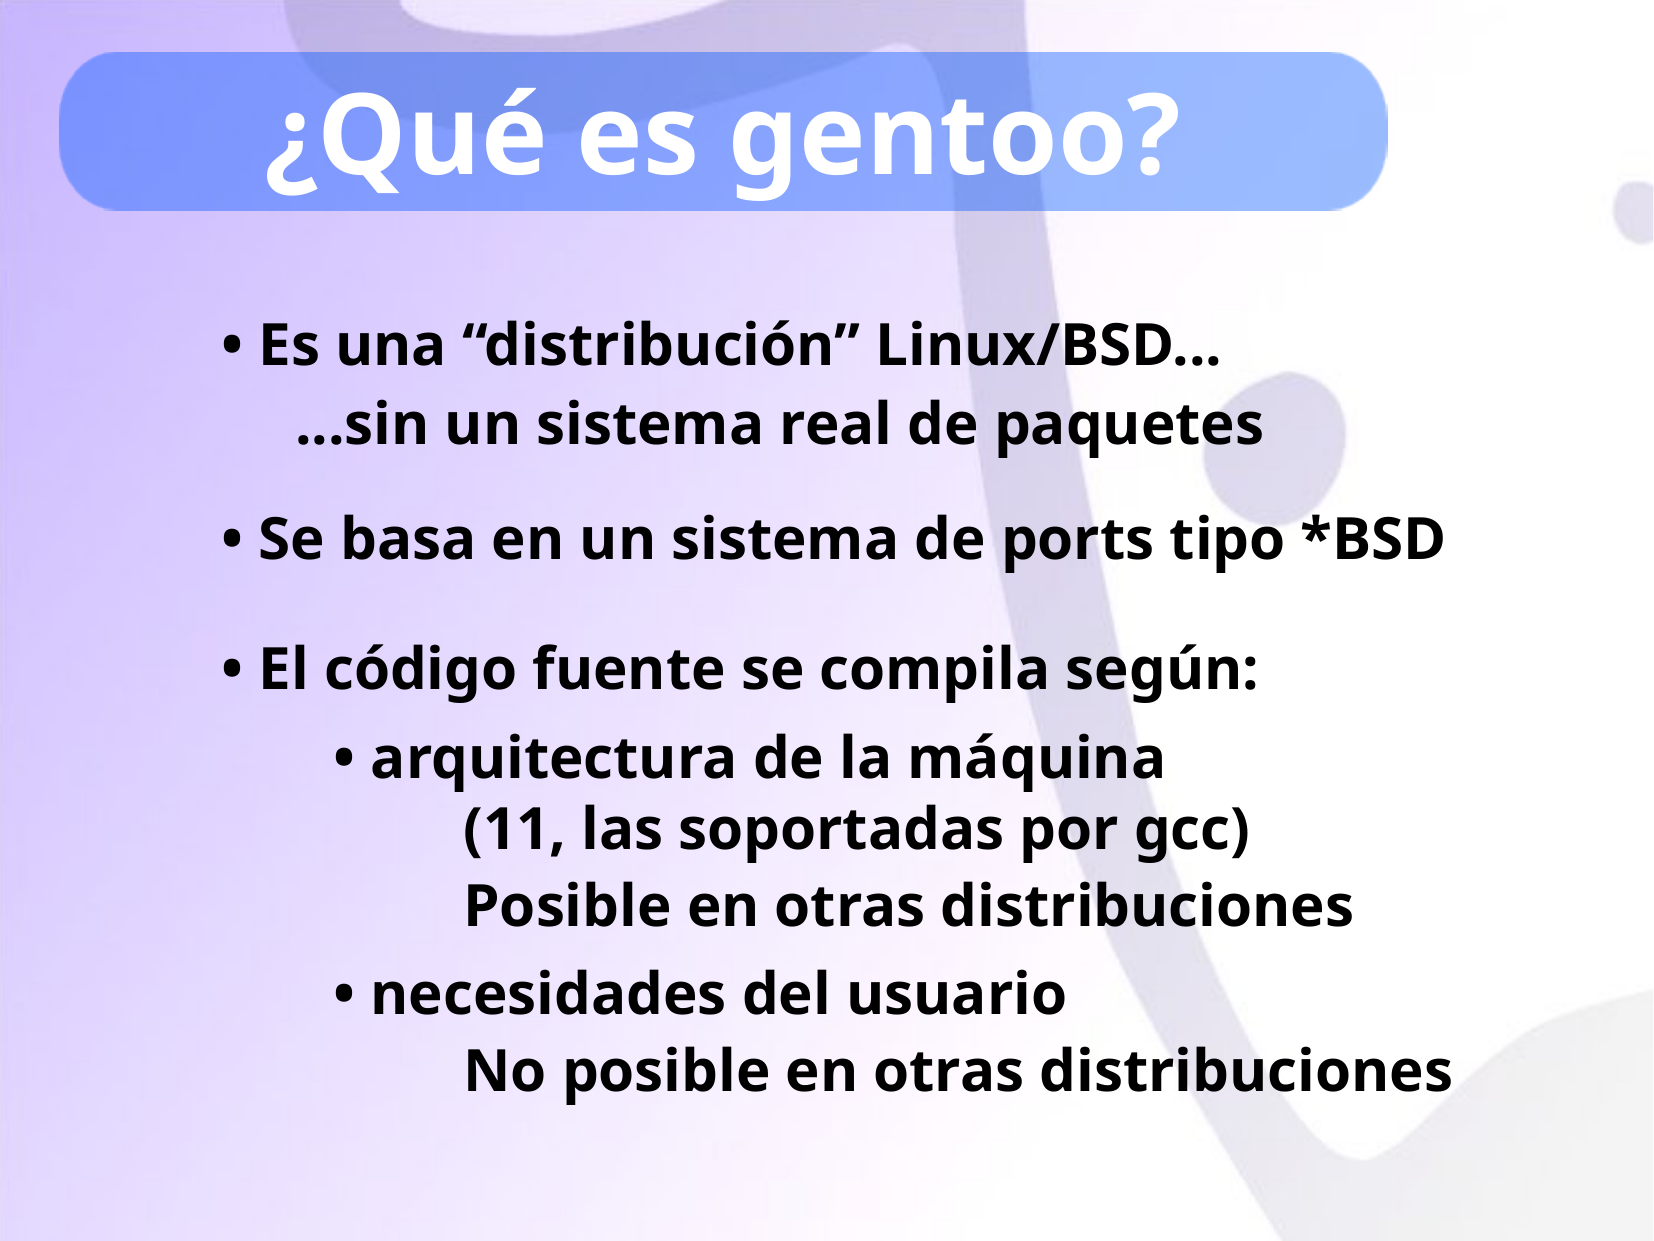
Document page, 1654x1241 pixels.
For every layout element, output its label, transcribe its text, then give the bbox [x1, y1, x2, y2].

text_box • Se basa en un sistema de ports tipo *BSD [206, 490, 1625, 583]
text_box • necesidades del usuario [318, 944, 1152, 1037]
text_box No posible en otras distribuciones [448, 1021, 1536, 1114]
text_box (11, las soportadas por gcc) [448, 779, 1329, 856]
text_box • El código fuente se compila según: [206, 620, 1388, 712]
text_box Posible en otras distribuciones [448, 856, 1418, 949]
picture [0, 0, 1654, 1241]
text_box • Es una “distribución” Linux/BSD... ...sin un sistema real de paquetes [206, 295, 1359, 465]
text_box • arquitectura de la máquina [318, 708, 1241, 801]
